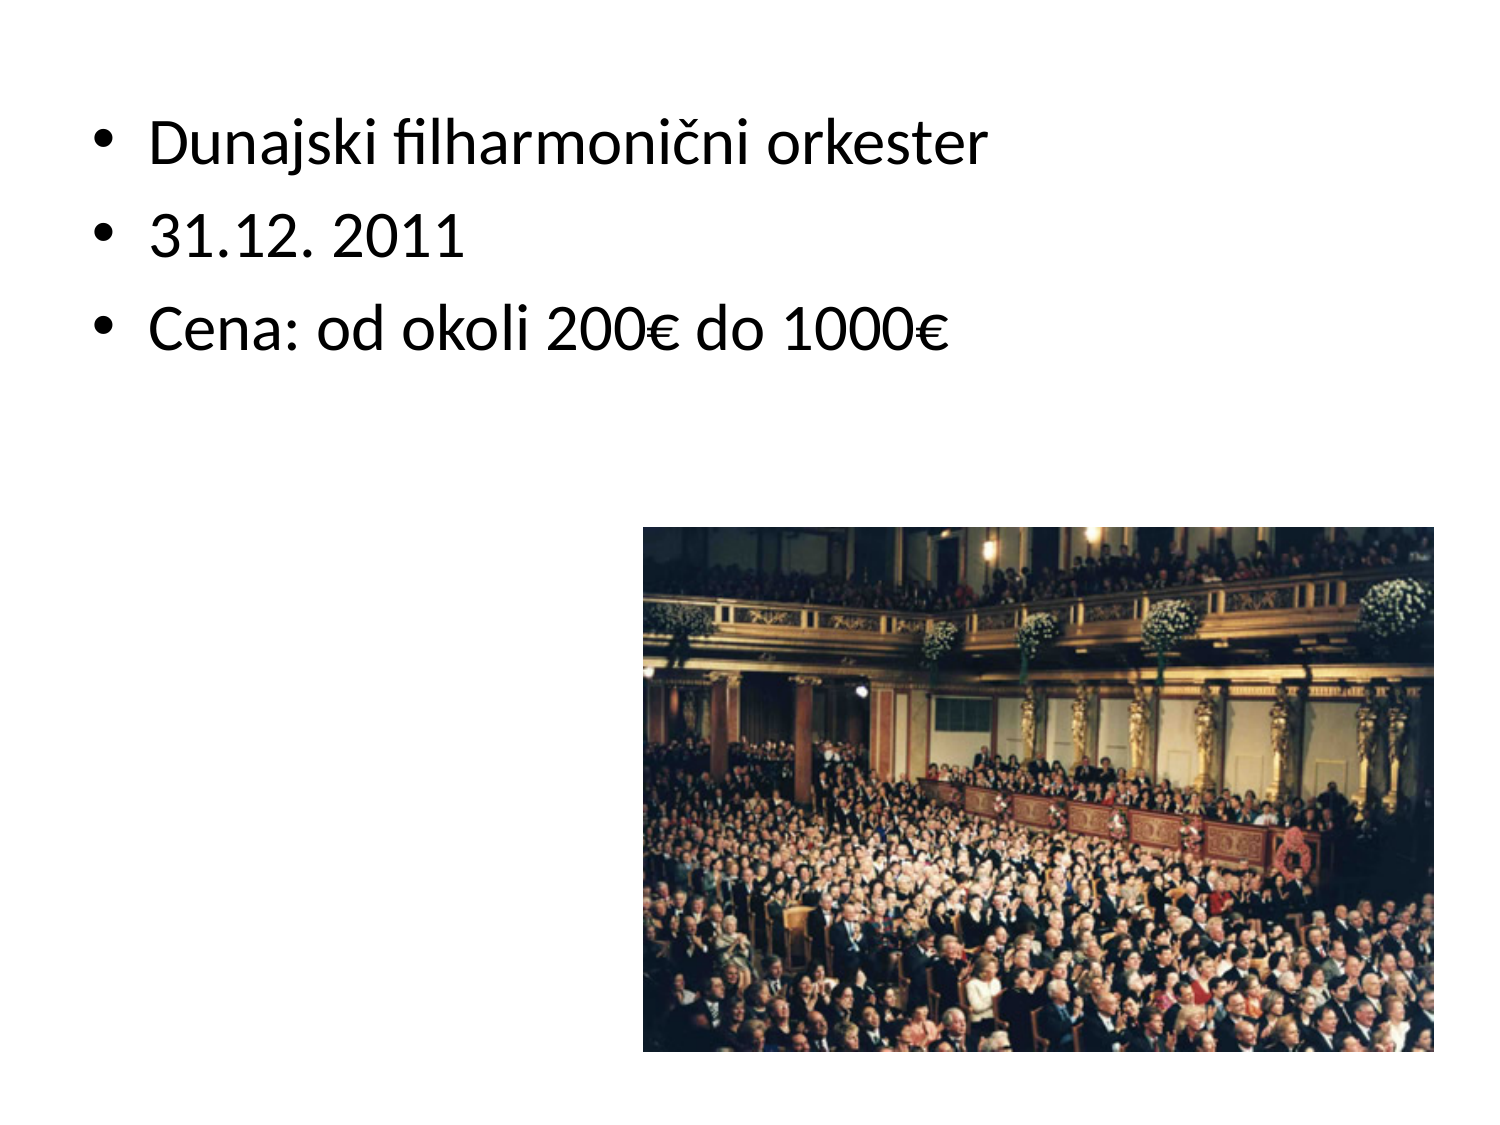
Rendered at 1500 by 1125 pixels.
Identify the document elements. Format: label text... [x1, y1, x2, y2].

picture [643, 527, 1434, 1052]
list Dunajski filharmonični orkester 31.12. 2011 Cena: od okoli 200€ do 1000€ [76, 90, 1427, 833]
